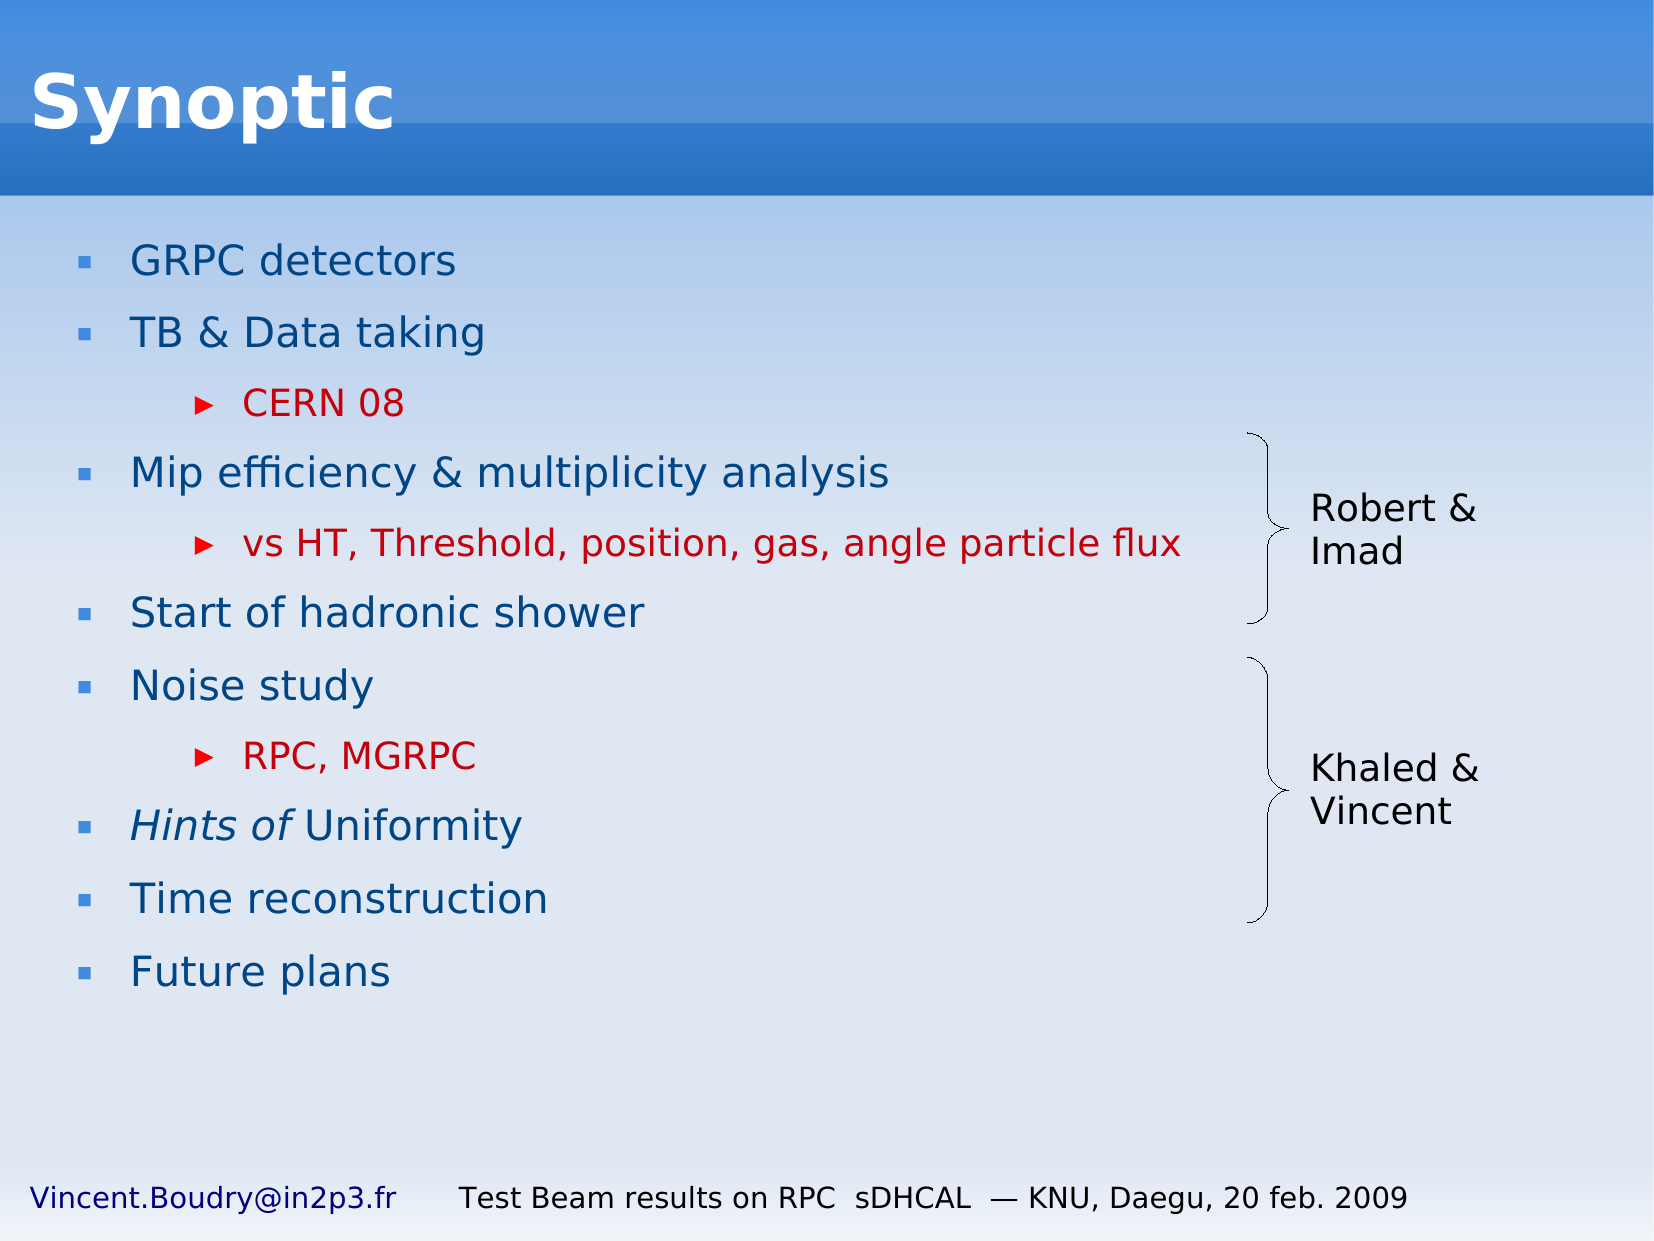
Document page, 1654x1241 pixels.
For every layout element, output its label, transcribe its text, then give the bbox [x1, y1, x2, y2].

list GRPC detectors TB & Data taking CERN 08 Mip efficiency & multiplicity analysis vs HT, Threshold, position, gas, angle particle flux Start of hadronic shower Noise study RPC, MGRPC Hints of Uniformity Time reconstruction Future plans [59, 236, 1595, 1006]
text_box Khaled & Vincent [1295, 738, 1495, 841]
title Synoptic [29, 0, 1654, 207]
picture [0, 0, 1654, 1241]
text_box Robert & Imad [1295, 479, 1491, 581]
